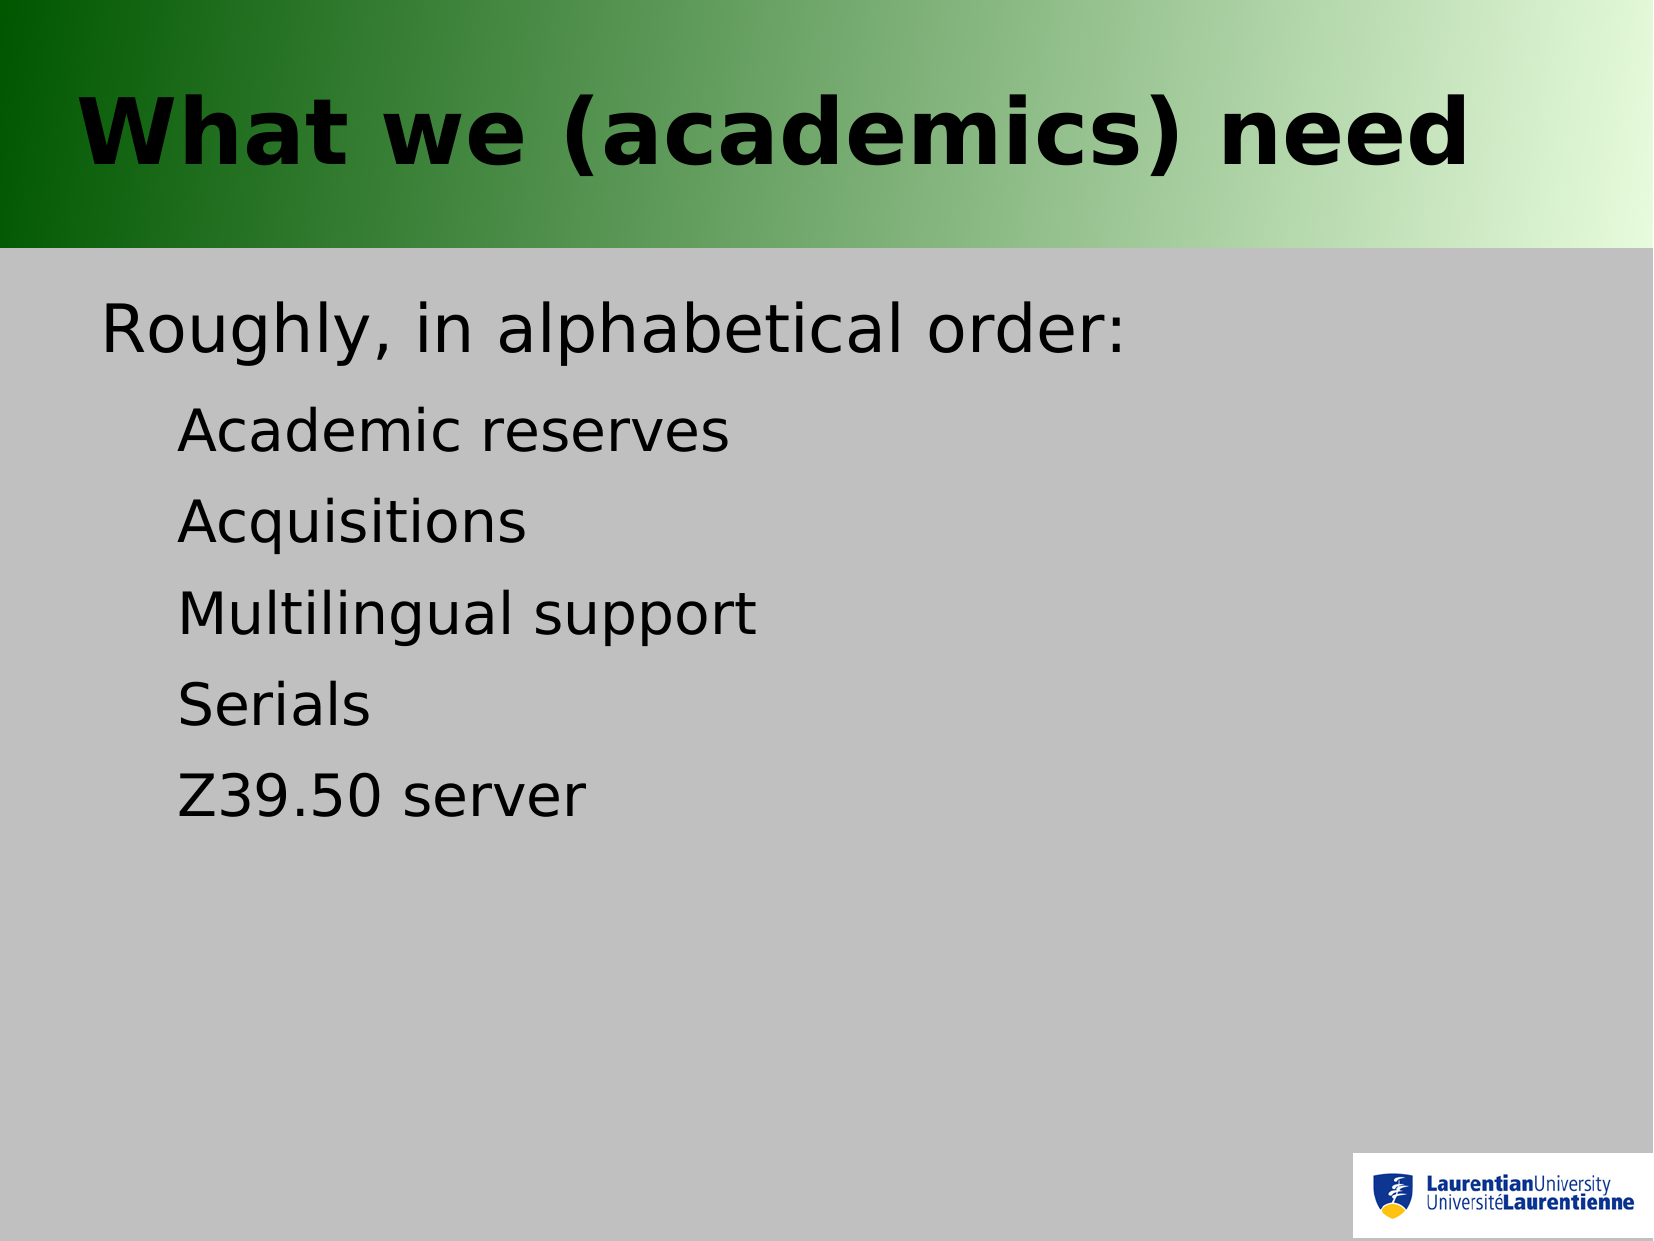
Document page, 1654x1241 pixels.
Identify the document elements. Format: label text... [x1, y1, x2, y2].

title What we (academics) need [76, 36, 1565, 229]
list Roughly, in alphabetical order: Academic reserves Acquisitions Multilingual support Serials Z39.50 server [82, 290, 1571, 1095]
picture [1353, 1153, 1653, 1238]
picture [0, 0, 1653, 248]
